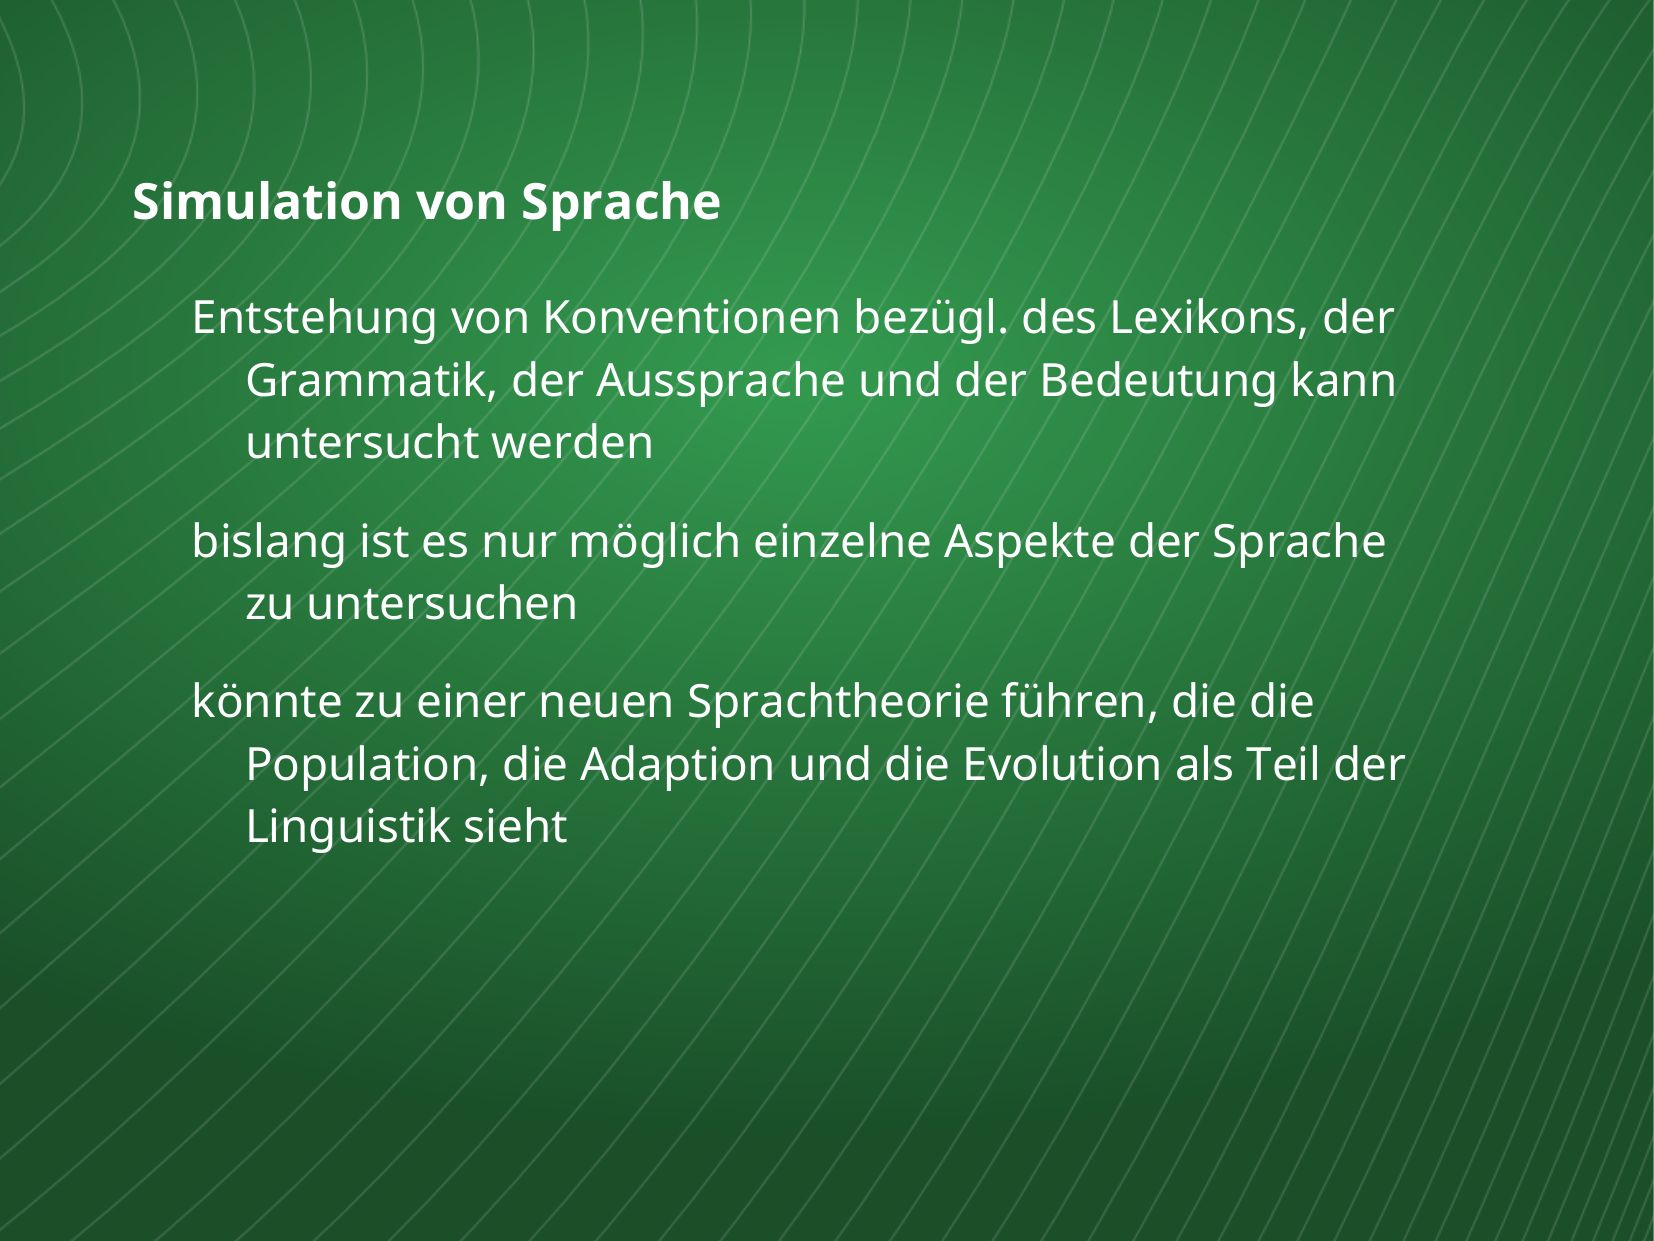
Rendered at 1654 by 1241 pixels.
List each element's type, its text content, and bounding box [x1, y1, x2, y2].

text_box Entstehung von Konventionen bezügl. des Lexikons, der Grammatik, der Aussprache und der Bedeutung kann untersucht werden bislang ist es nur möglich einzelne Aspekte der Sprache zu untersuchen könnte zu einer neuen Sprachtheorie führen, die die Population, die Adaption und die Evolution als Teil der Linguistik sieht [177, 277, 1447, 820]
text_box Simulation von Sprache [118, 158, 696, 237]
picture [0, 0, 1654, 1241]
